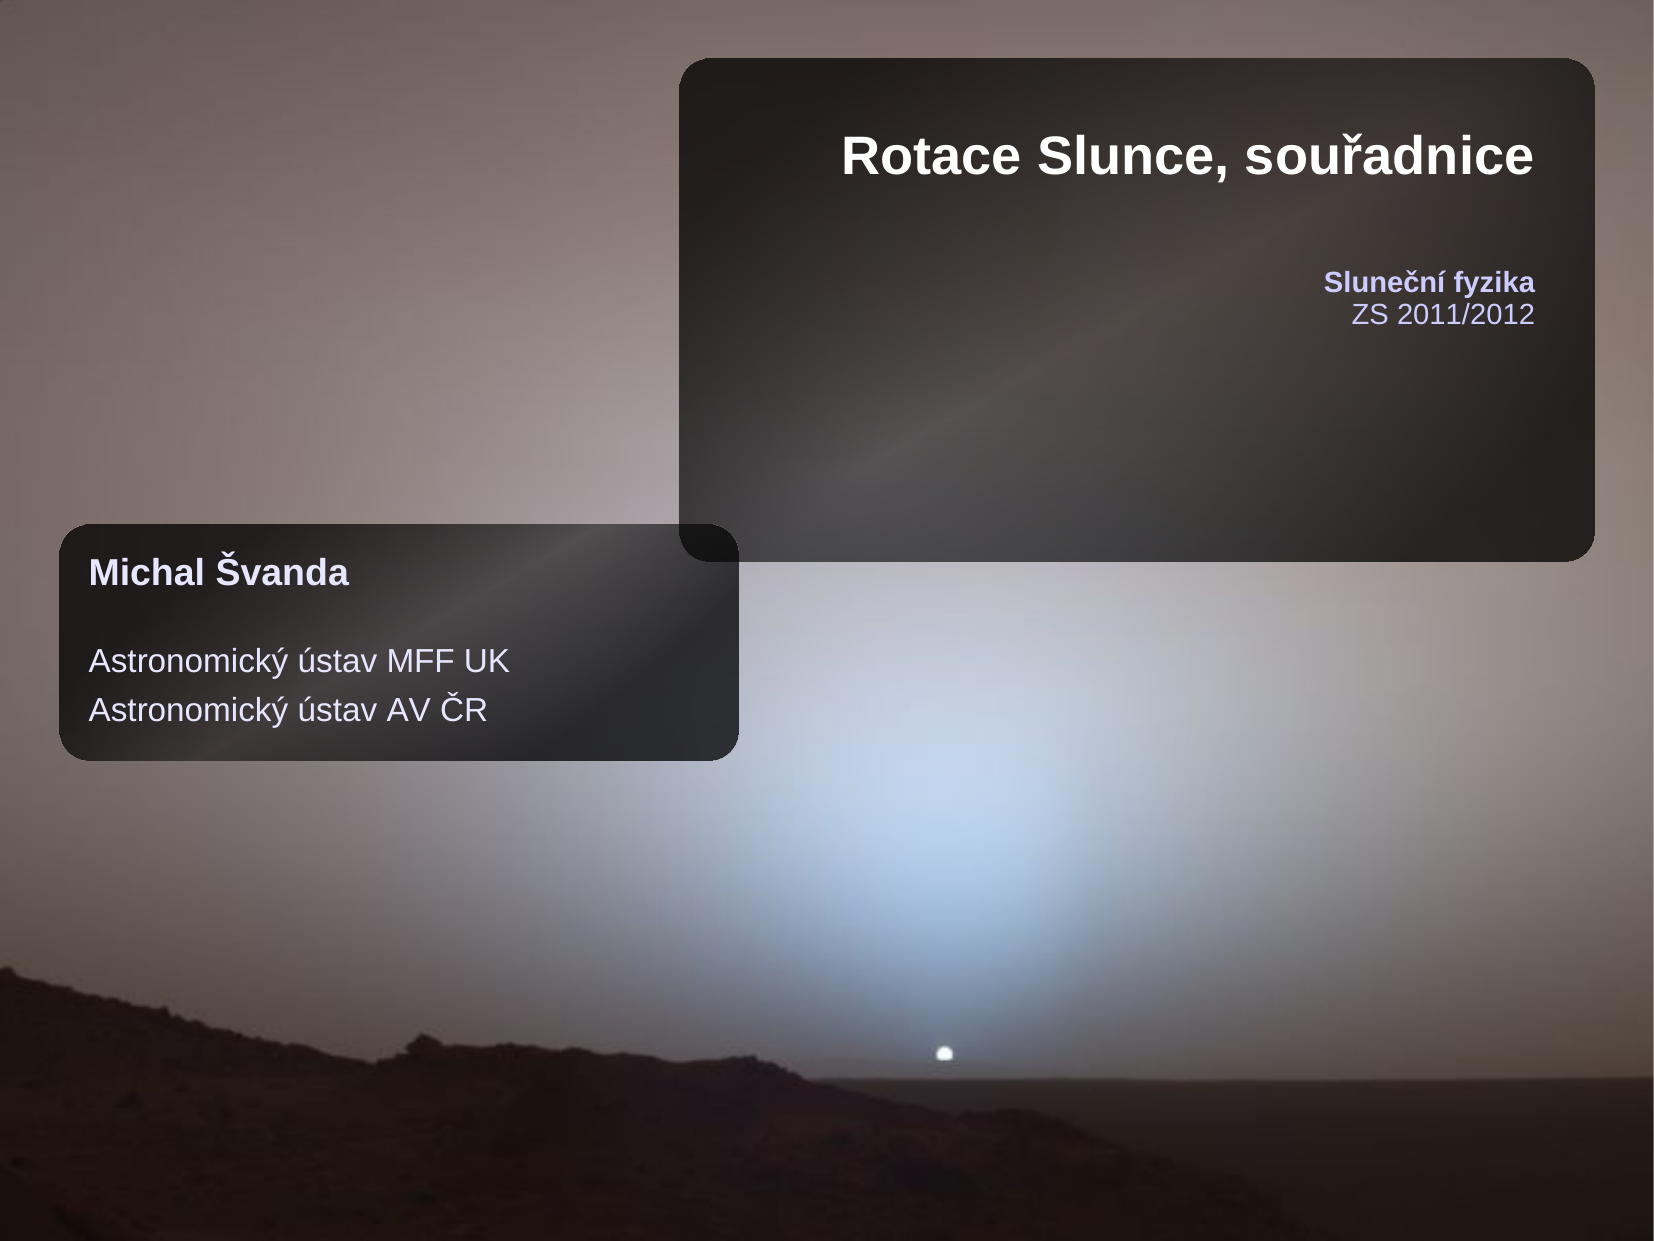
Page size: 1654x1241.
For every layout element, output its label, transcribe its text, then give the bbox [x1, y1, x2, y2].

title Rotace Slunce, souřadnice [740, 88, 1536, 223]
picture [0, 0, 1654, 1241]
